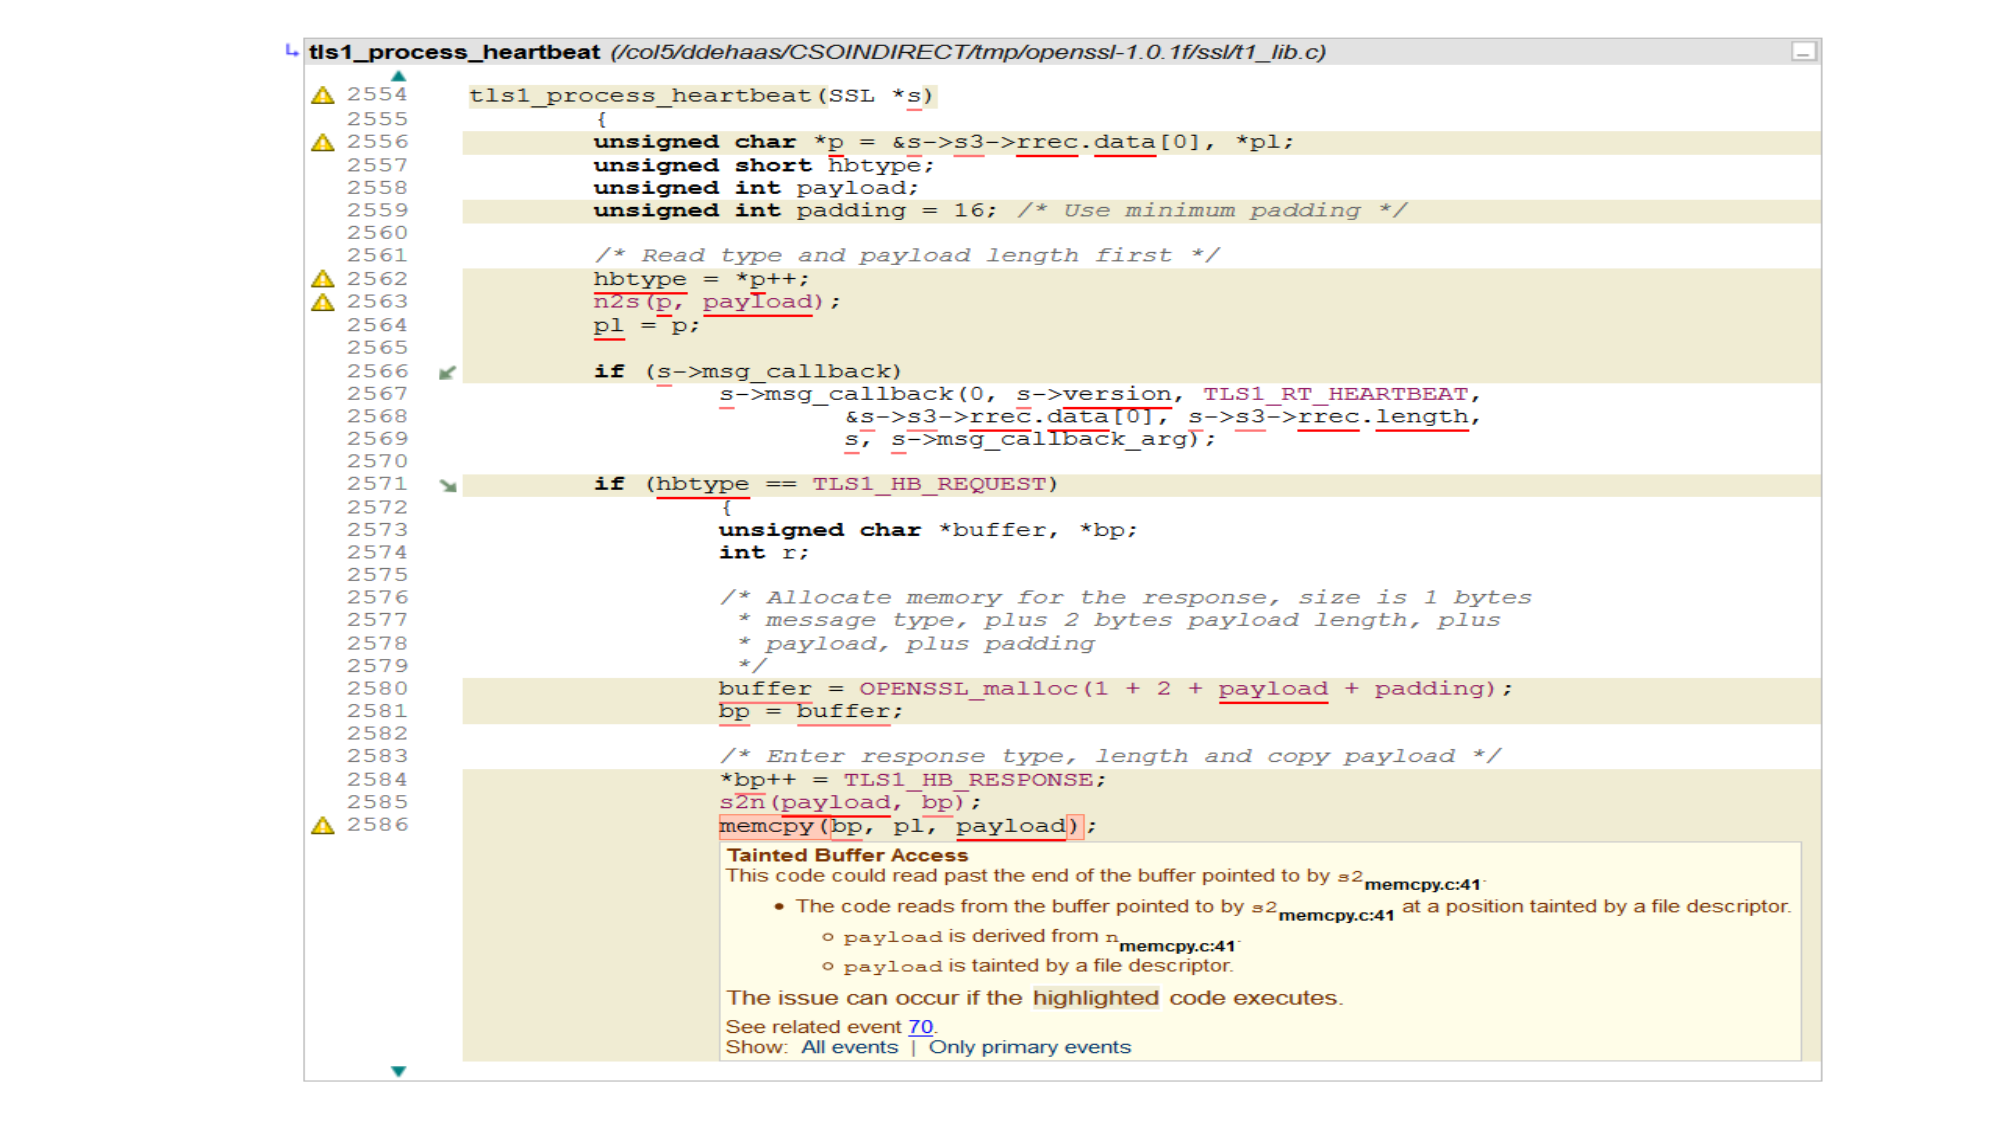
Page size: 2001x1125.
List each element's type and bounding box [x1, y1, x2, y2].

picture [277, 33, 1840, 1090]
